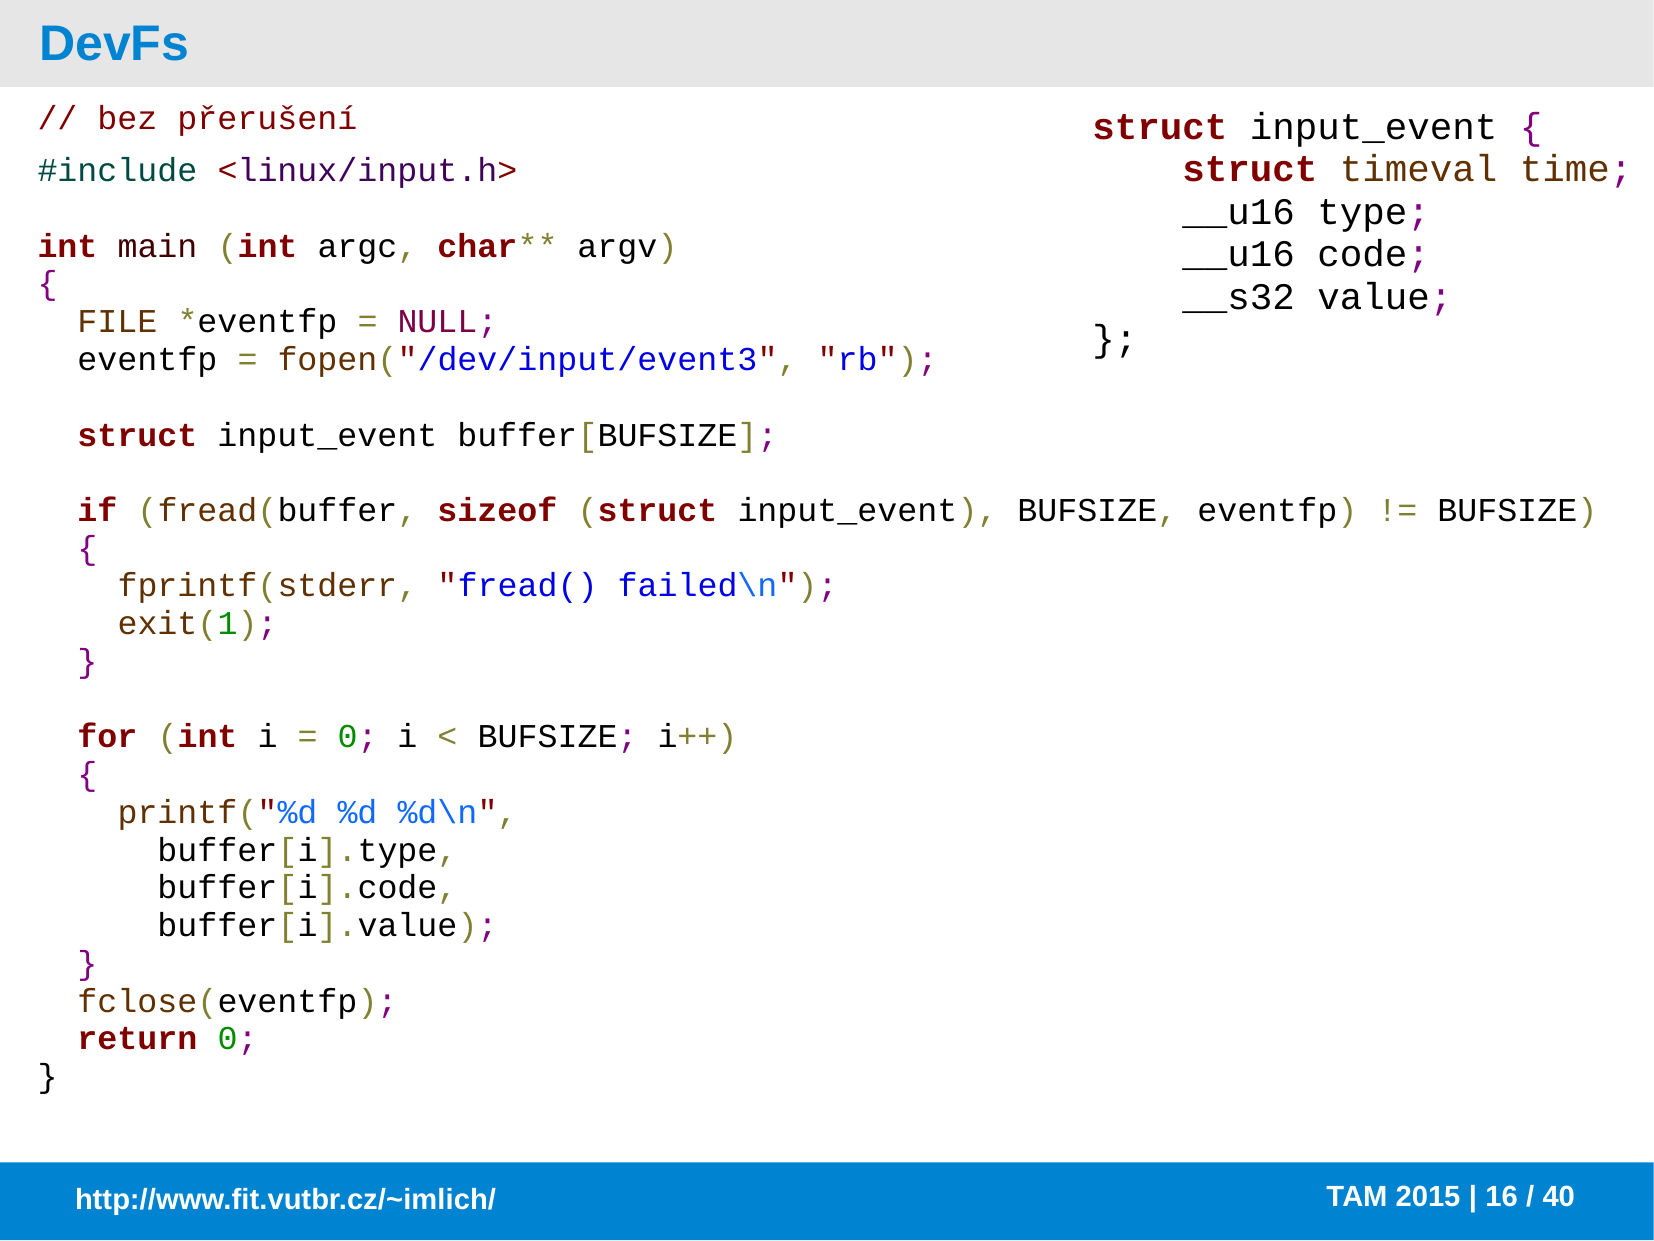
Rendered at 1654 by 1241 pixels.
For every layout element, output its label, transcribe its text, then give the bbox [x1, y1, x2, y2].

text_box struct input_event { struct timeval time; __u16 type; __u16 code; __s32 value; }; [1077, 100, 1654, 371]
list // bez přerušení #include <linux/input.h> int main (int argc, char** argv) { FILE *eventfp = NULL; eventfp = fopen("/dev/input/event3", "rb"); struct input_event buffer[BUFSIZE]; if (fread(buffer, sizeof (struct input_event), BUFSIZE, eventfp) != BUFSIZE) { fprintf(stderr, "fread() failed\n"); exit(1); } for (int i = 0; i < BUFSIZE; i++) { printf("%d %d %d\n", buffer[i].type, buffer[i].code, buffer[i].value); } fclose(eventfp); return 0; } [37, 101, 1613, 1151]
title DevFs [39, 5, 1615, 81]
